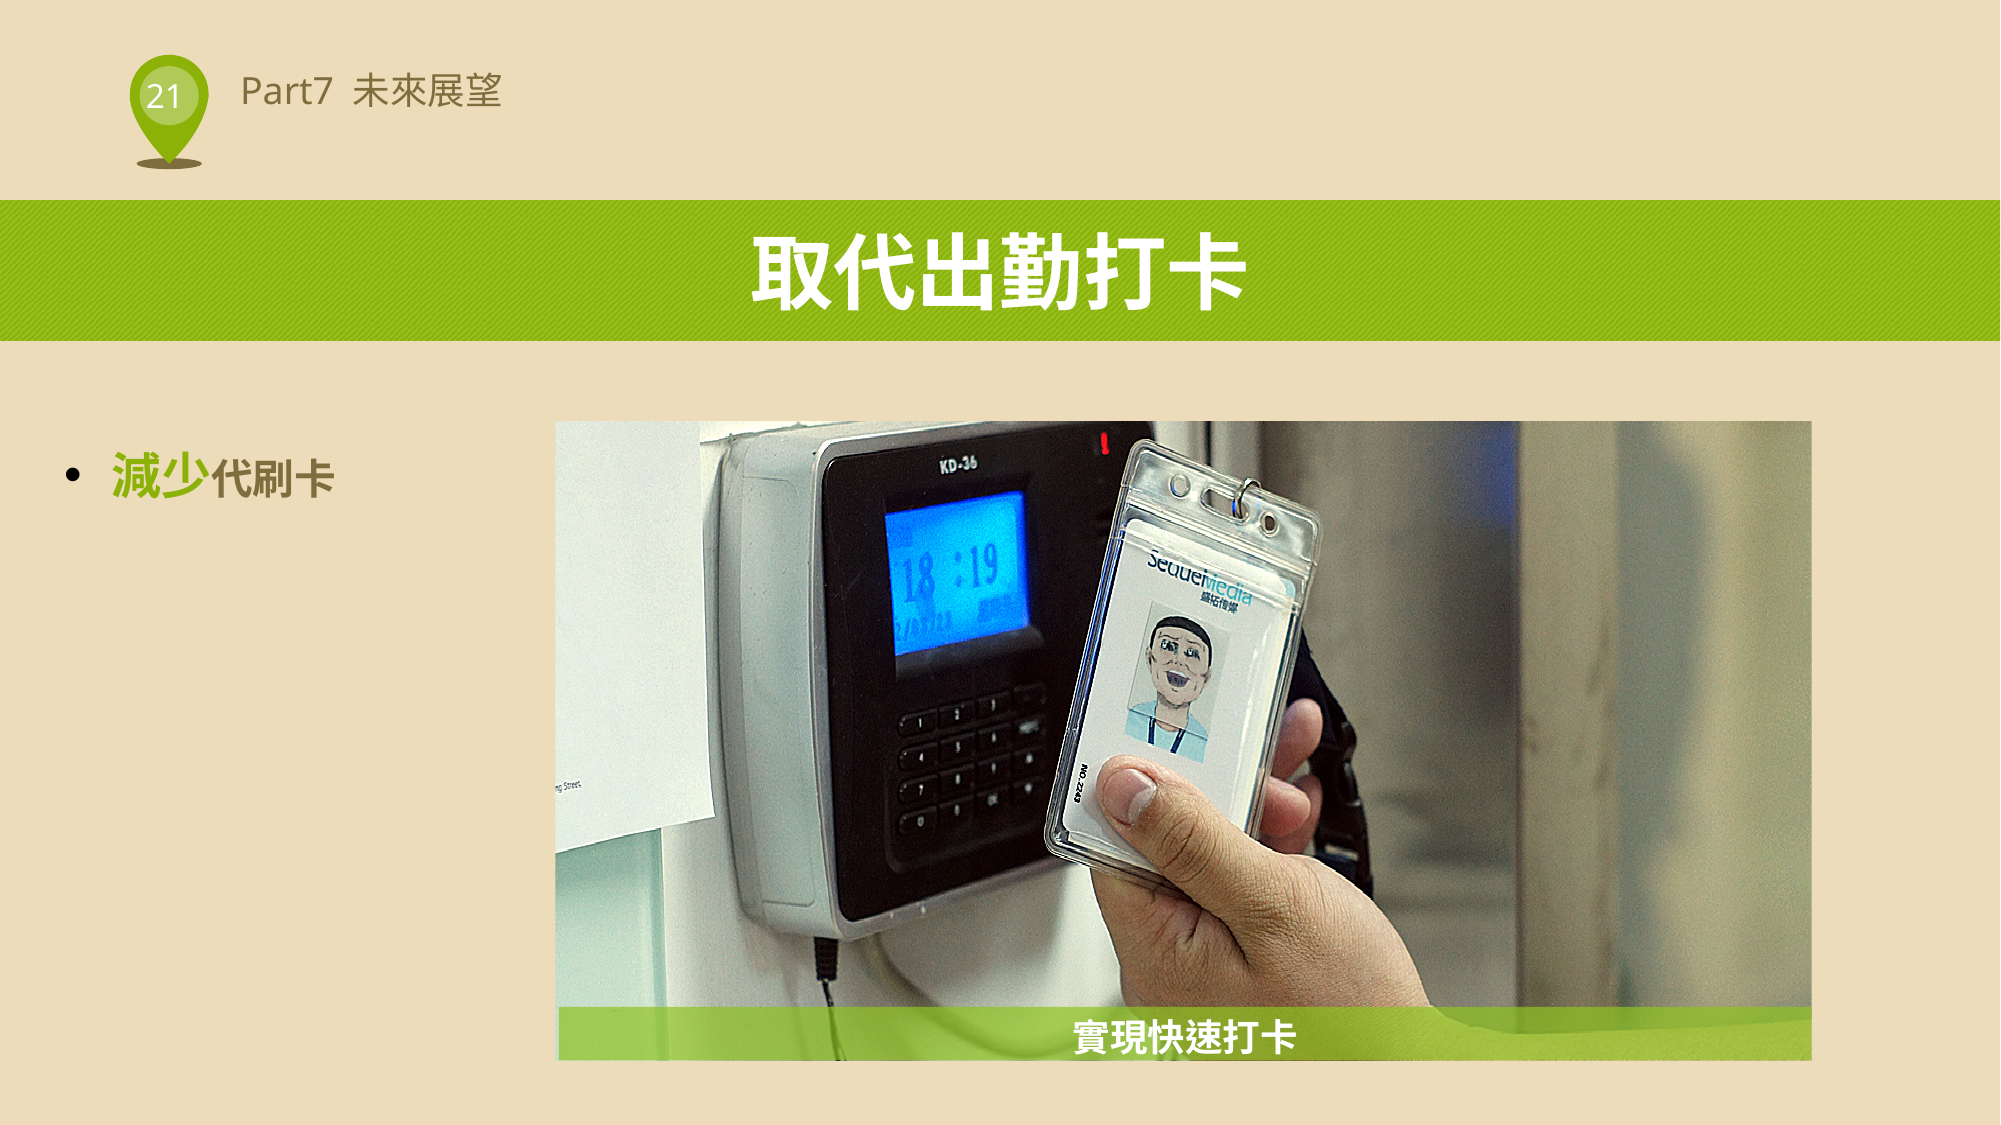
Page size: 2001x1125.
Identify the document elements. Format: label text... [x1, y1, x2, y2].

text_box 減少代刷卡 [49, 419, 455, 590]
text_box 實現快速打卡 [559, 1007, 1812, 1060]
text_box 取代出勤打卡 [0, 201, 2000, 340]
picture [555, 421, 1812, 1061]
